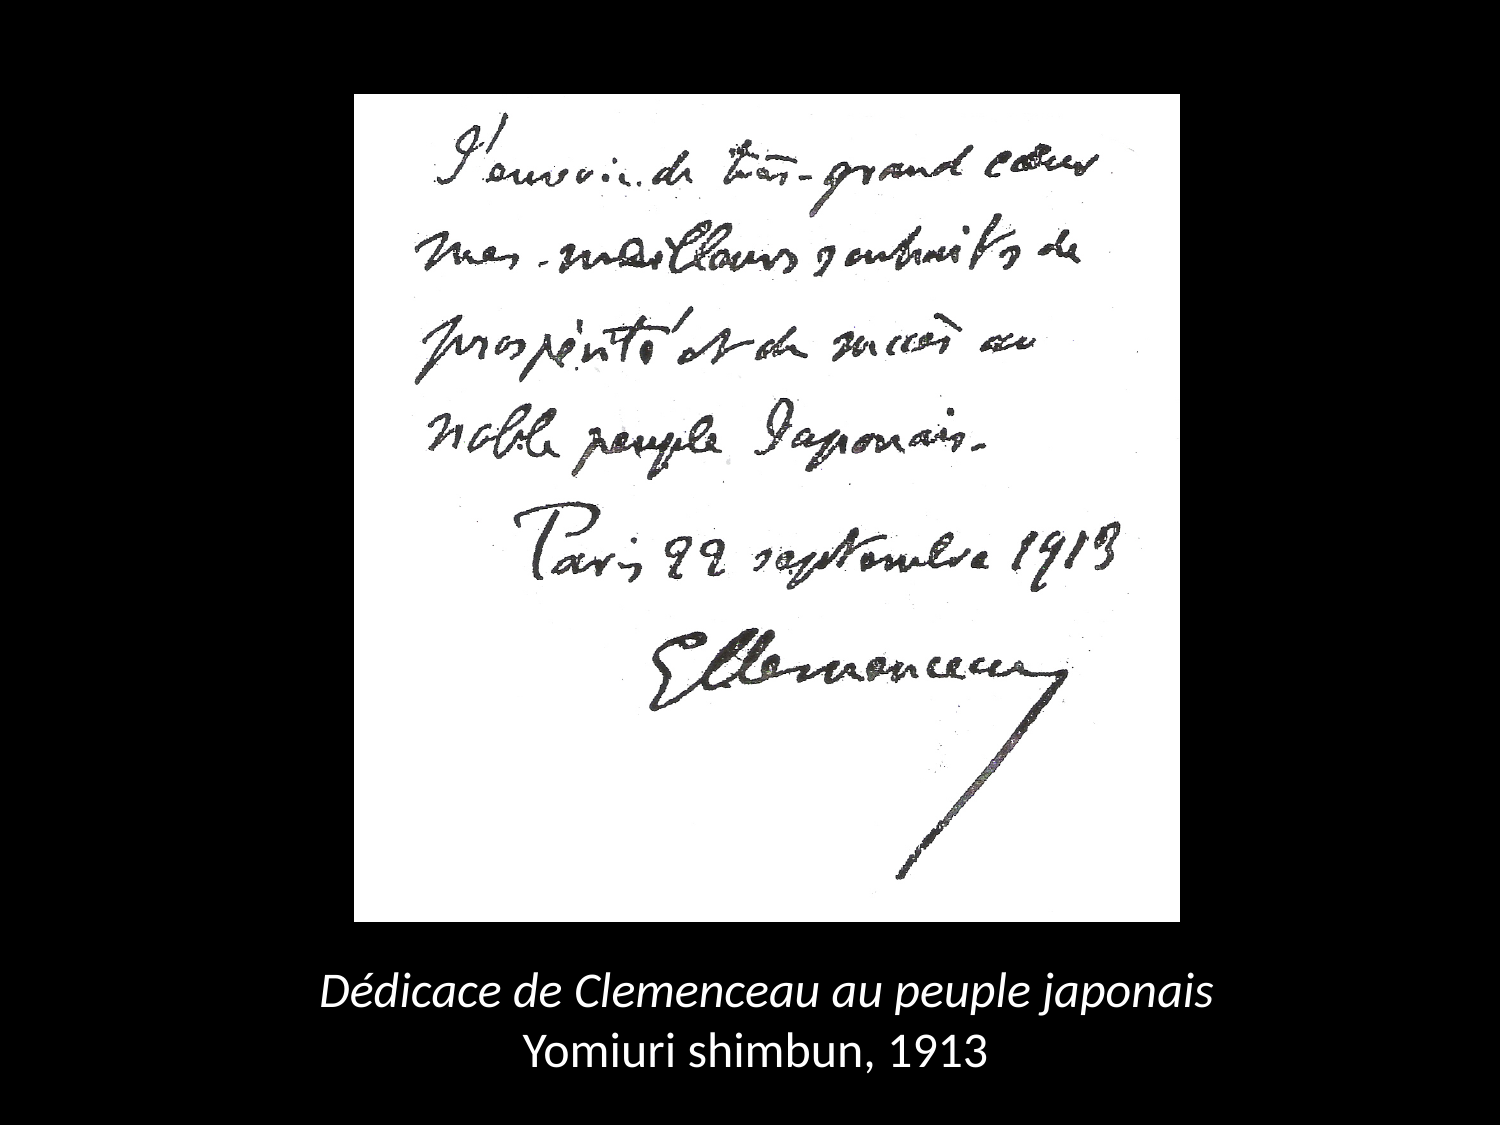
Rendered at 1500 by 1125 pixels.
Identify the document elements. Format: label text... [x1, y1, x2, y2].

picture [354, 94, 1180, 922]
title Dédicace de Clemenceau au peuple japonais Yomiuri shimbun, 1913 [11, 952, 1489, 1083]
